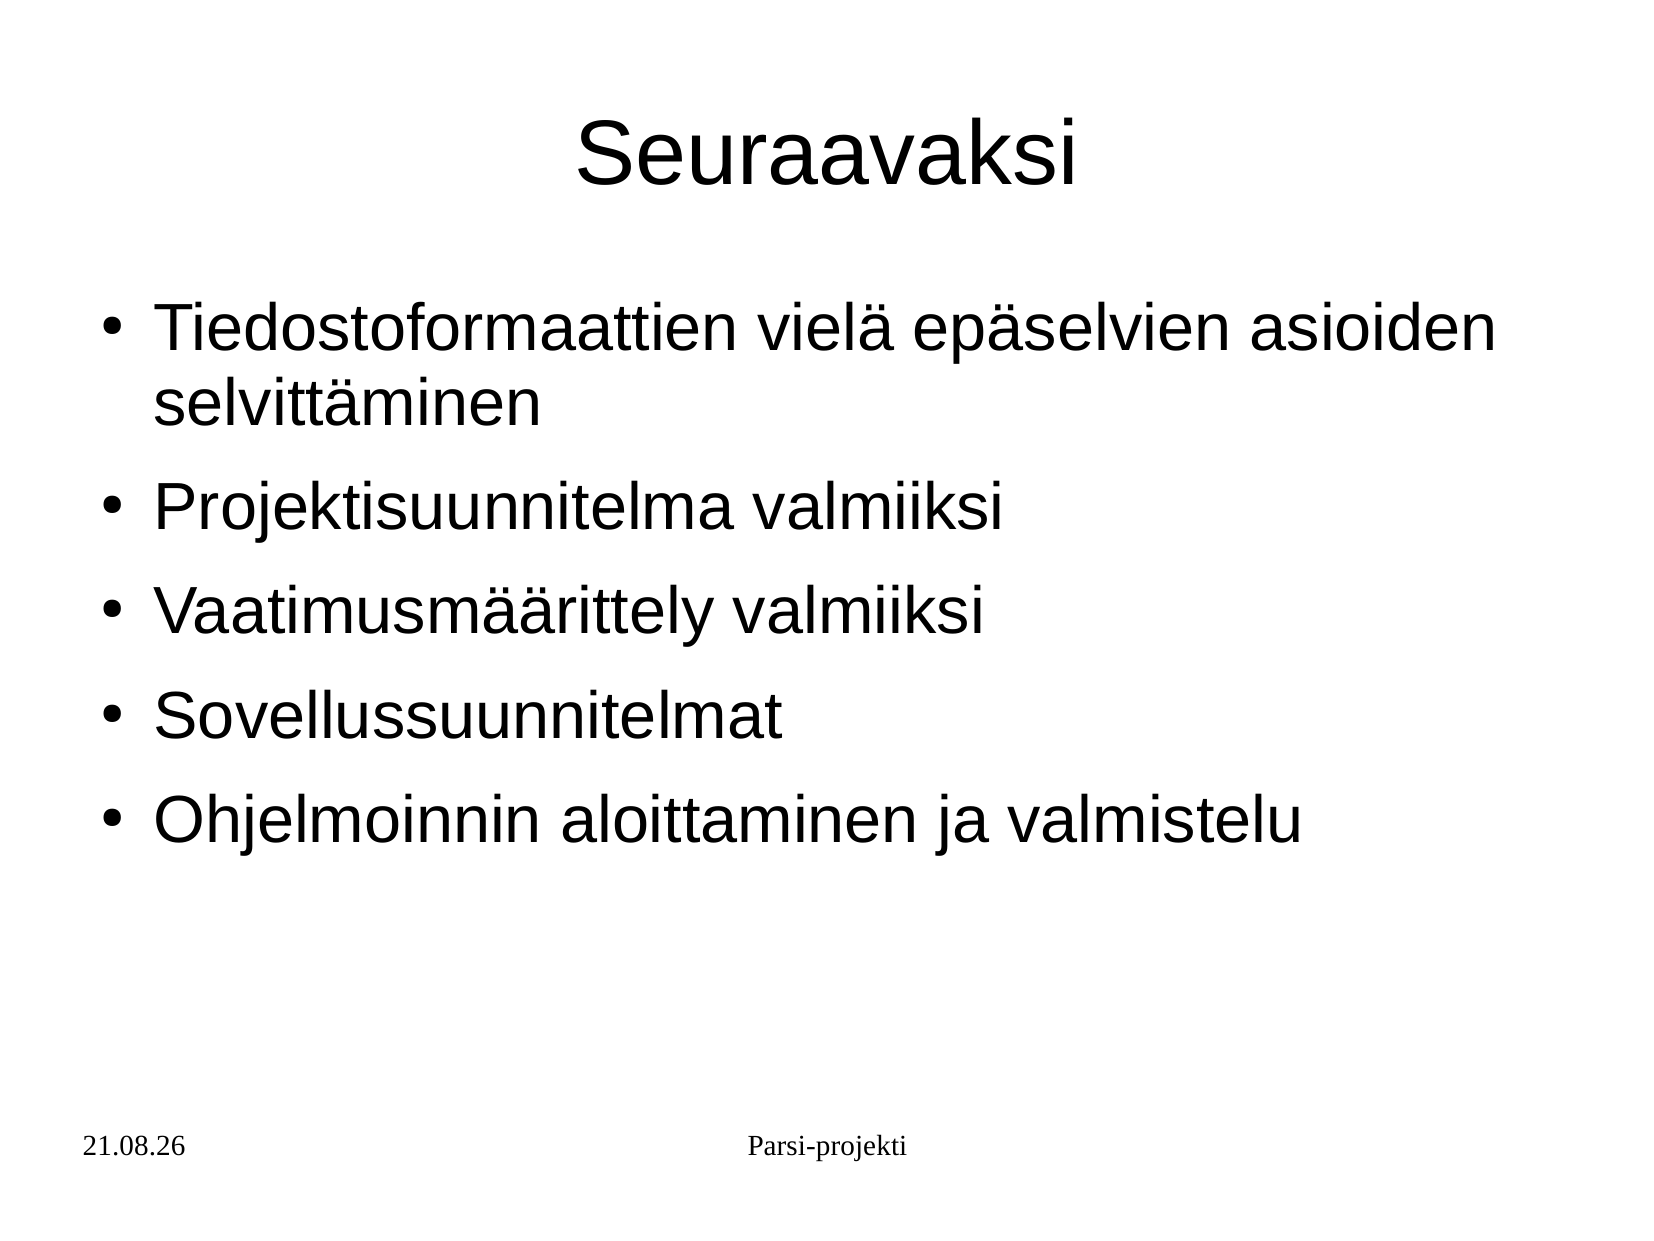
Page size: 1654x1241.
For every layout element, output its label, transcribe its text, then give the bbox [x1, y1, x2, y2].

list Tiedostoformaattien vielä epäselvien asioiden selvittäminen Projektisuunnitelma valmiiksi Vaatimusmäärittely valmiiksi Sovellussuunnitelmat Ohjelmoinnin aloittaminen ja valmistelu [82, 290, 1571, 1109]
title Seuraavaksi [82, 49, 1571, 257]
